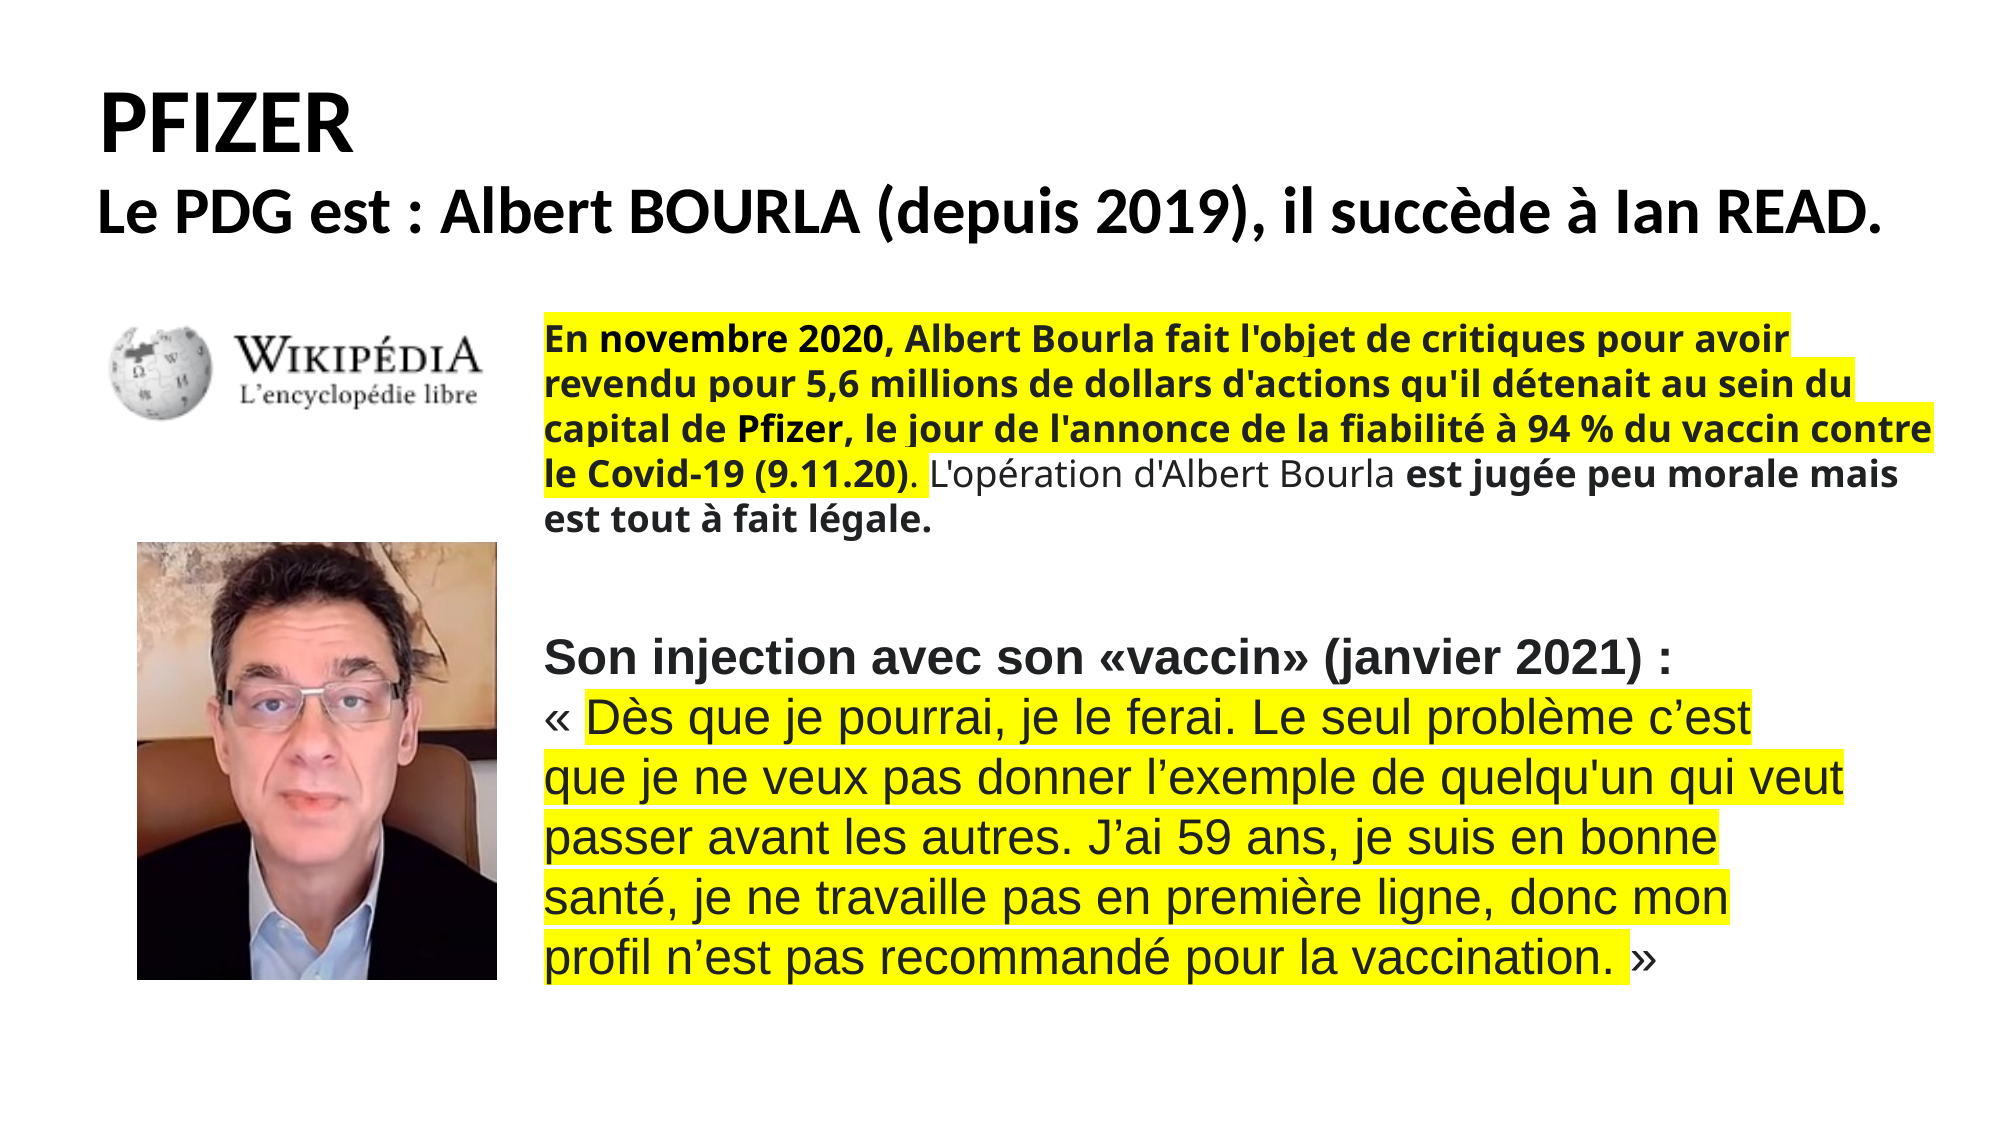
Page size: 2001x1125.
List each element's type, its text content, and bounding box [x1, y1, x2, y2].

picture [84, 307, 498, 435]
title Le PDG est : Albert BOURLA (depuis 2019), il succède à Ian READ. [82, 137, 1943, 286]
picture [137, 542, 497, 980]
text_box En novembre 2020, Albert Bourla fait l'objet de critiques pour avoir revendu pour 5,6 millions de dollars d'actions qu'il détenait au sein du capital de Pfizer, le jour de l'annonce de la fiabilité à 94 % du vaccin contre le Covid-19 (9.11.20). L'opération d'Albert Bourla est jugée peu morale mais est tout à fait légale. [528, 307, 1969, 547]
text_box PFIZER [85, 53, 370, 178]
text_box Son injection avec son «vaccin» (janvier 2021) : « Dès que je pourrai, je le ferai. Le seul problème c’est que je ne veux pas donner l’exemple de quelqu'un qui veut passer avant les autres. J’ai 59 ans, je suis en bonne santé, je ne travaille pas en première ligne, donc mon profil n’est pas recommandé pour la vaccination. » [529, 617, 1863, 992]
